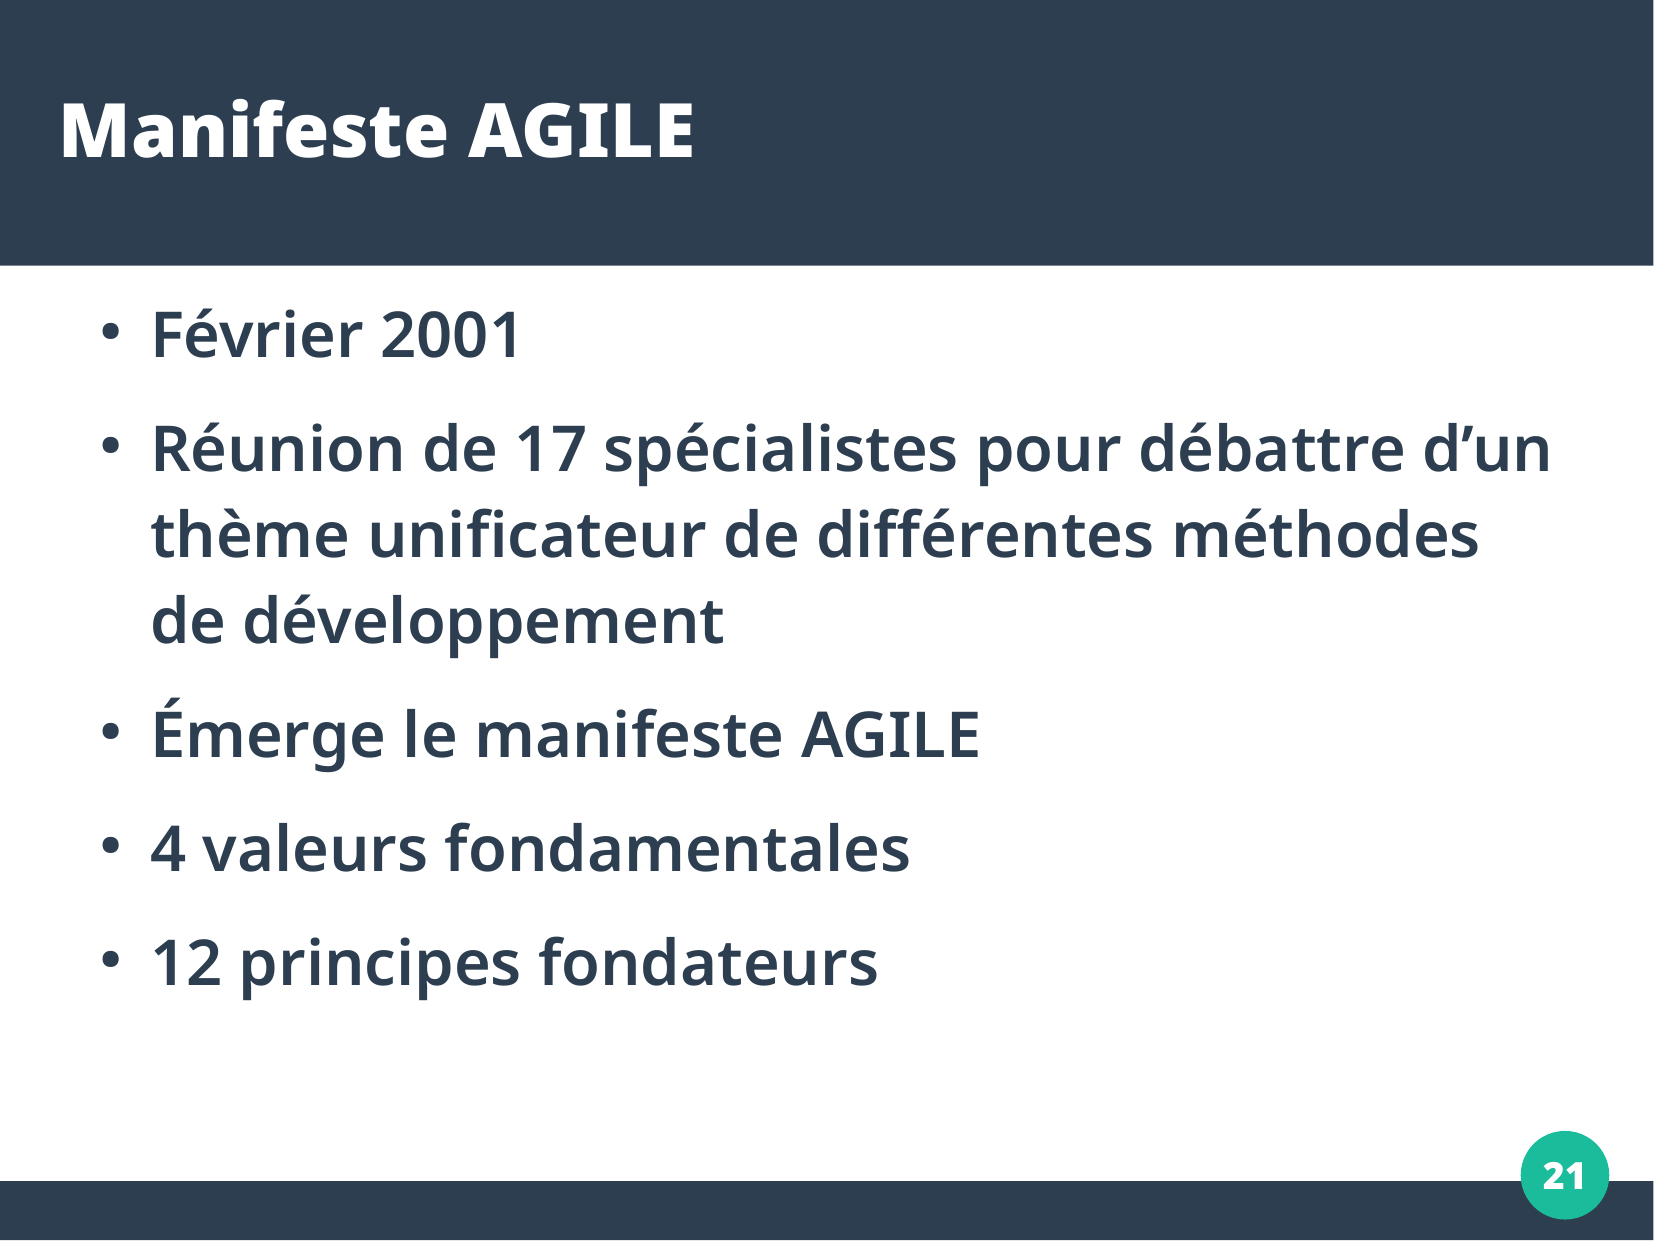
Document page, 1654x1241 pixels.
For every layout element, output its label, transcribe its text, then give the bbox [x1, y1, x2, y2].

title Manifeste AGILE [59, 49, 1595, 207]
list Février 2001 Réunion de 17 spécialistes pour débattre d’un thème unificateur de différentes méthodes de développement Émerge le manifeste AGILE 4 valeurs fondamentales 12 principes fondateurs [82, 290, 1571, 1010]
